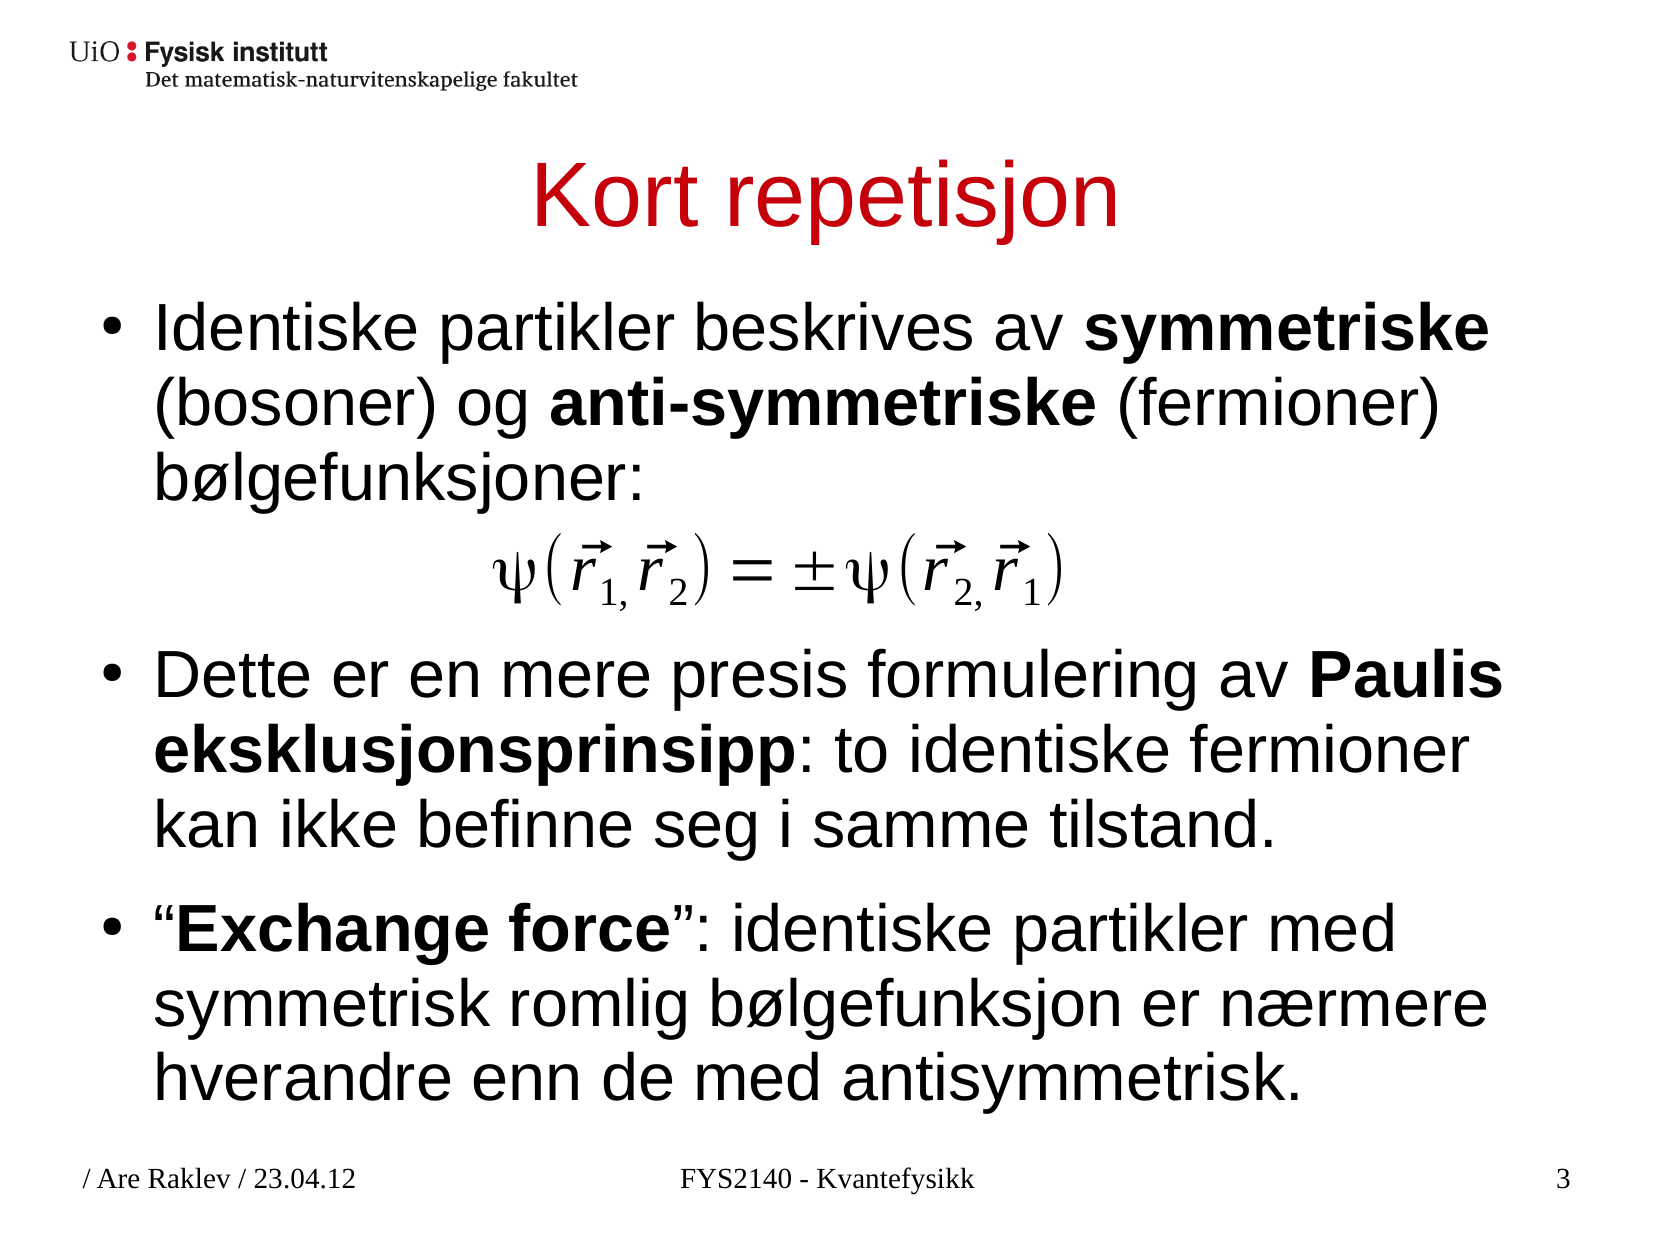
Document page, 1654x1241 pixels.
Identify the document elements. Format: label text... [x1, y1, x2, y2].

list Identiske partikler beskrives av symmetriske (bosoner) og anti-symmetriske (fermioner) bølgefunksjoner: Dette er en mere presis formulering av Paulis eksklusjonsprinsipp: to identiske fermioner kan ikke befinne seg i samme tilstand. “Exchange force”: identiske partikler med symmetrisk romlig bølgefunksjon er nærmere hverandre enn de med antisymmetrisk. [82, 290, 1538, 1114]
chart [483, 528, 1073, 614]
title Kort repetisjon [82, 90, 1571, 298]
picture [68, 37, 581, 93]
